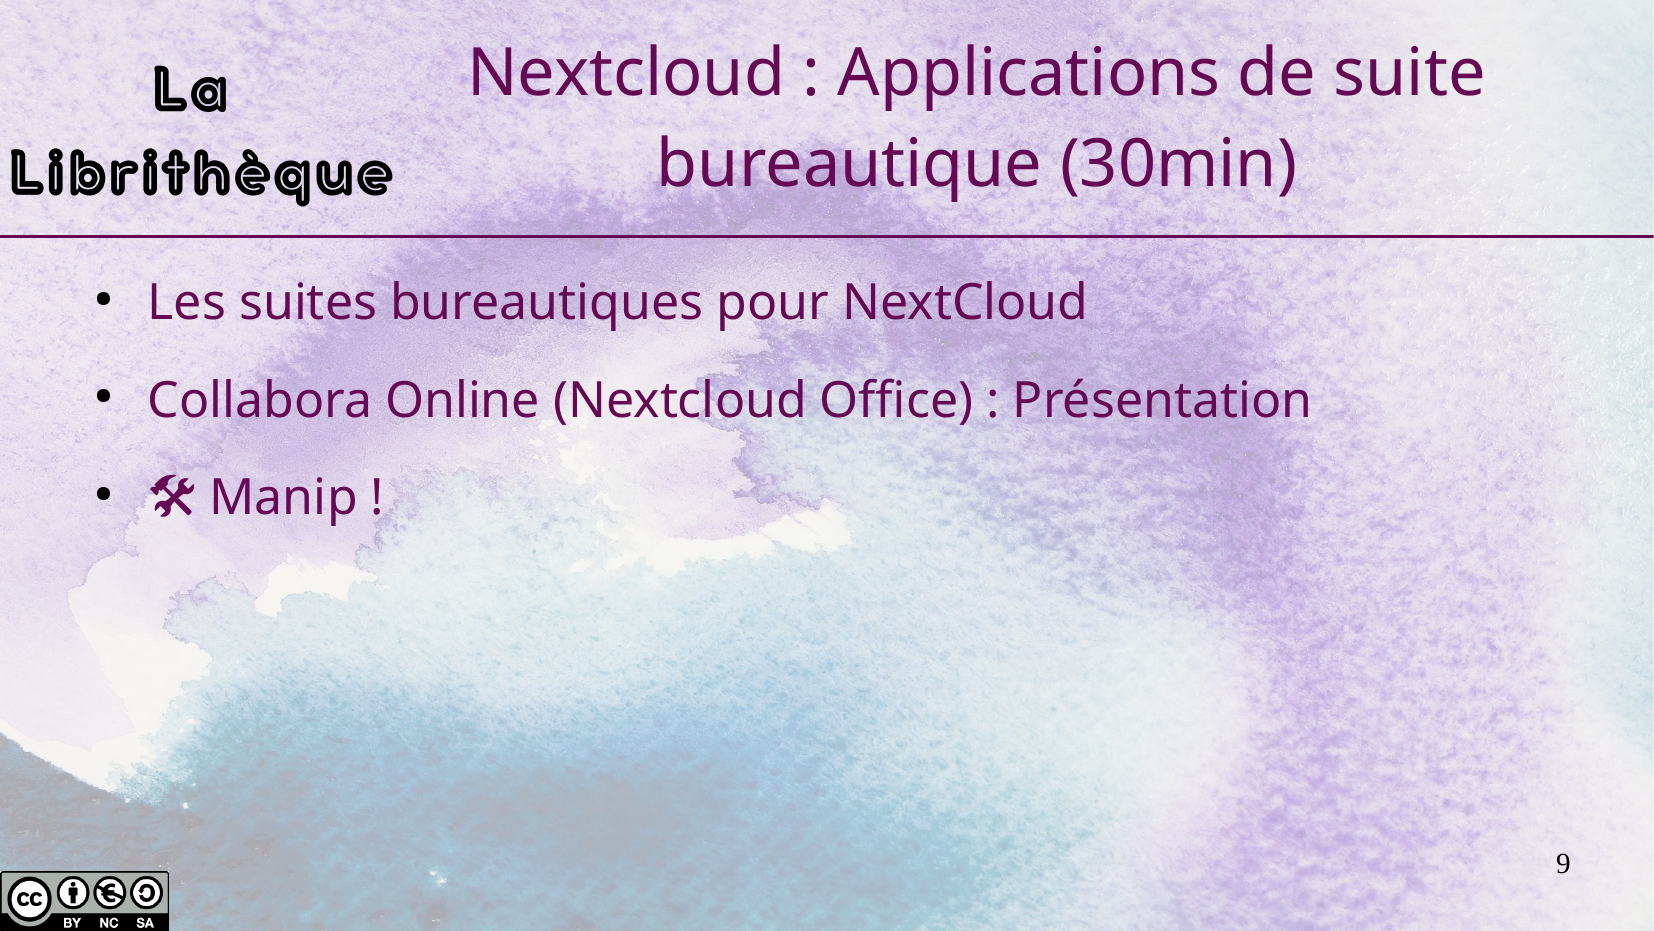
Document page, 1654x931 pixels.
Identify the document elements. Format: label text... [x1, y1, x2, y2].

title Nextcloud : Applications de suite bureautique (30min) [383, 23, 1571, 206]
picture [0, 0, 443, 319]
list Les suites bureautiques pour NextCloud Collabora Online (Nextcloud Office) : Présentation 🛠 Manip ! [76, 265, 1565, 827]
picture [0, 871, 169, 931]
